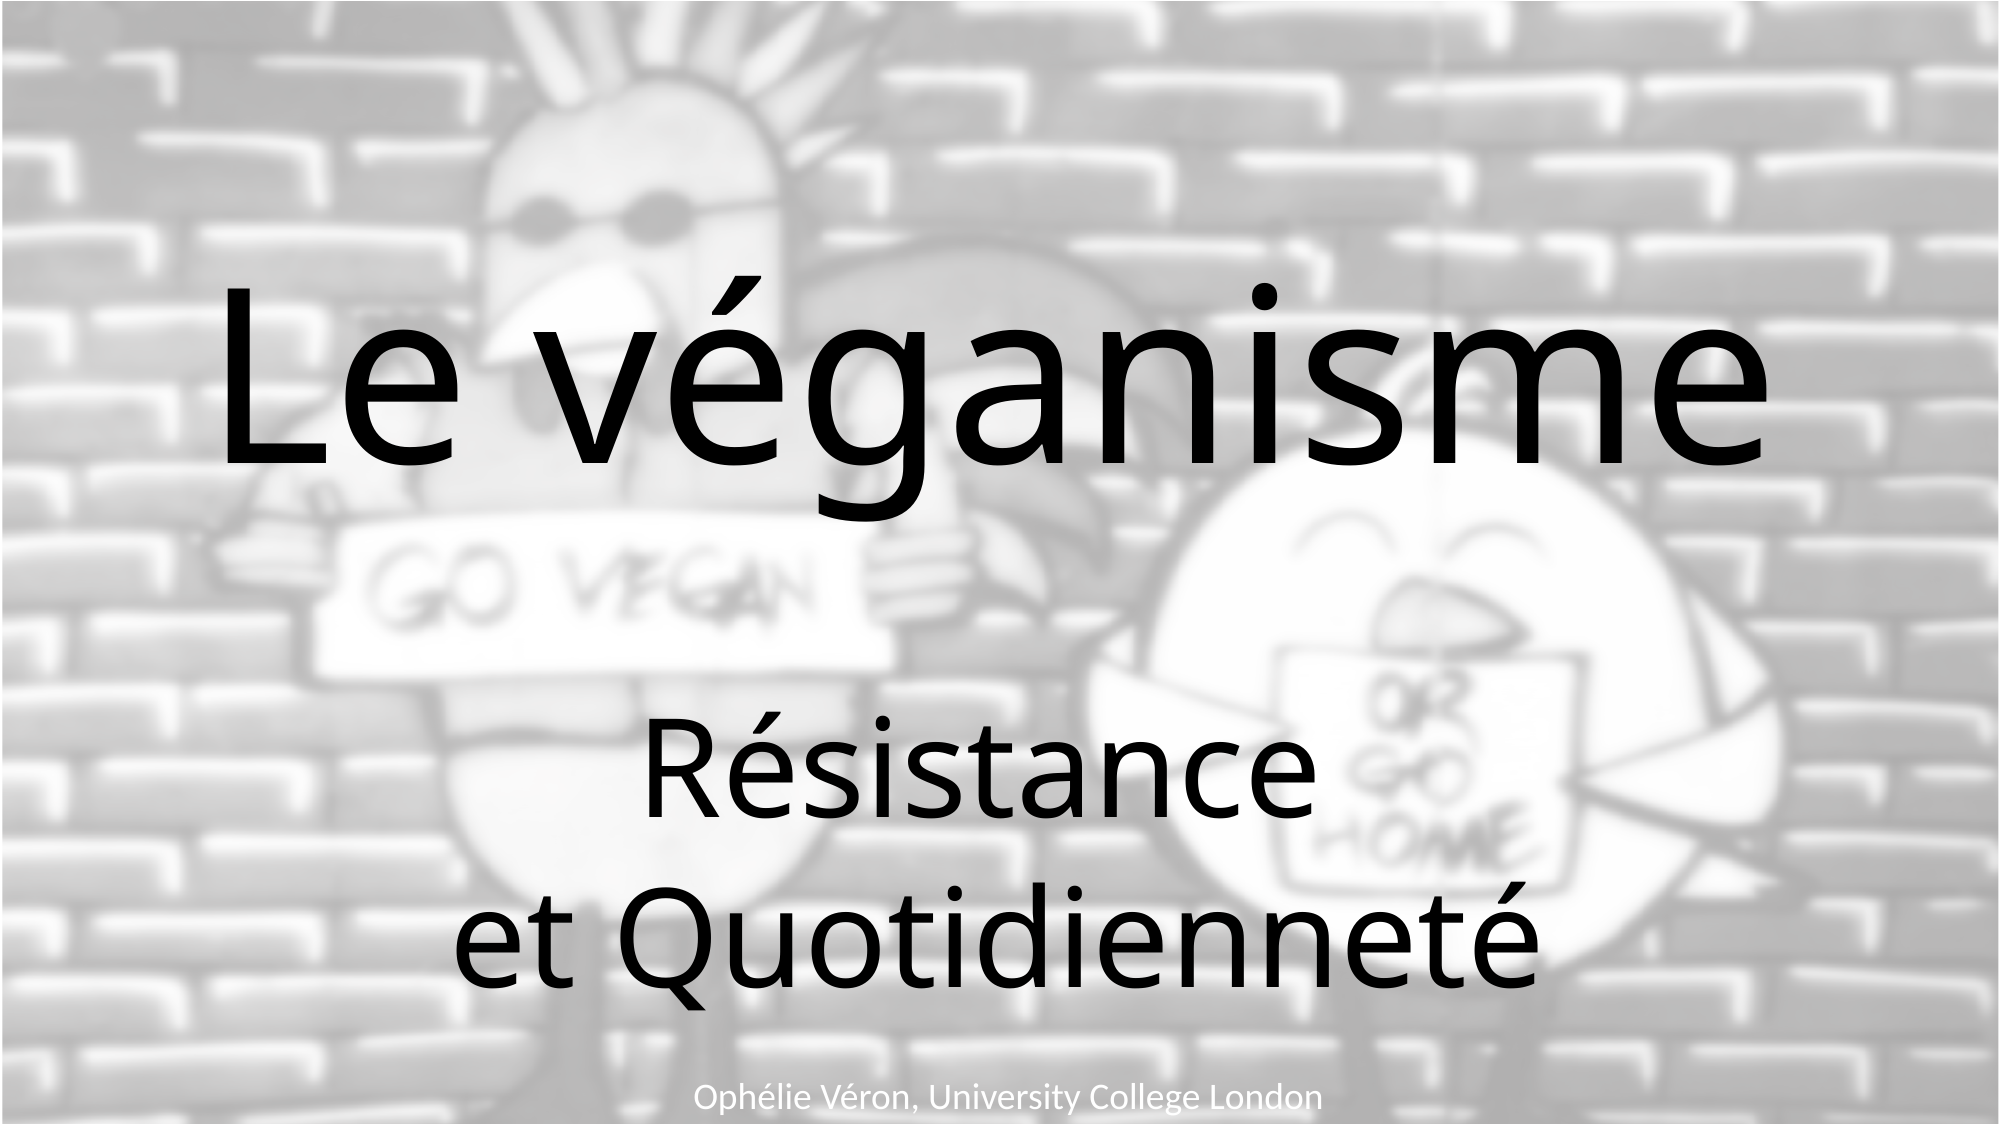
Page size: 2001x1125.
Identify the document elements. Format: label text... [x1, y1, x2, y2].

text_box Ophélie Véron, University College London [678, 1064, 1348, 1125]
title Le véganisme [166, 58, 1819, 524]
picture [2, 1, 1999, 1124]
subtitle Résistance et Quotidienneté [84, 691, 1910, 1087]
